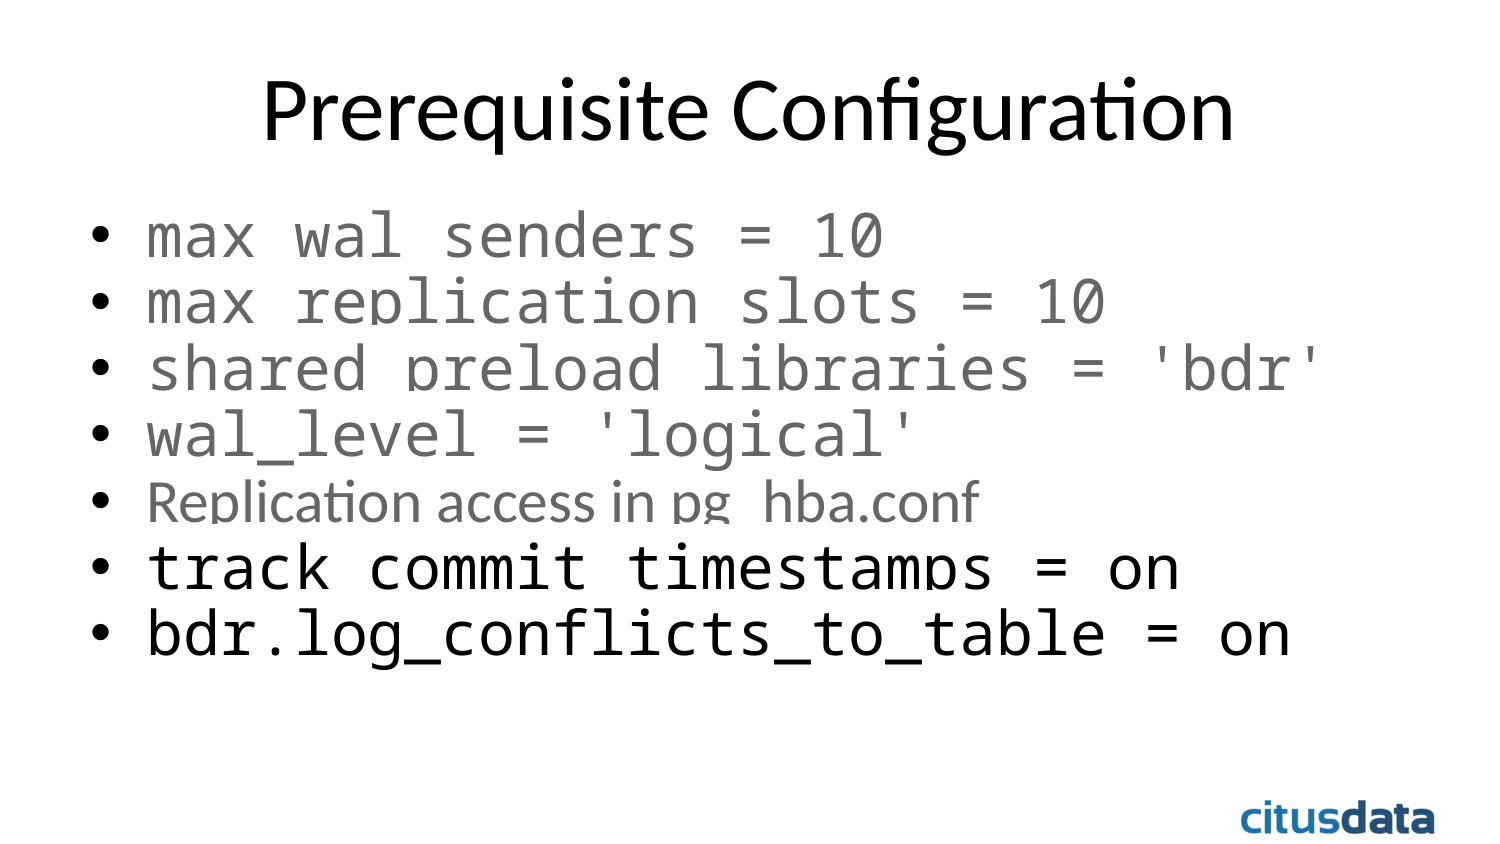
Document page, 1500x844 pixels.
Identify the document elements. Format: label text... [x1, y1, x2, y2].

title Prerequisite Configuration [75, 33, 1425, 175]
picture [1237, 795, 1439, 837]
list max_wal_senders = 10 max_replication_slots = 10 shared_preload_libraries = 'bdr' wal_level = 'logical' Replication access in pg_hba.conf track_commit_timestamps = on bdr.log_conflicts_to_table = on [75, 196, 1425, 754]
